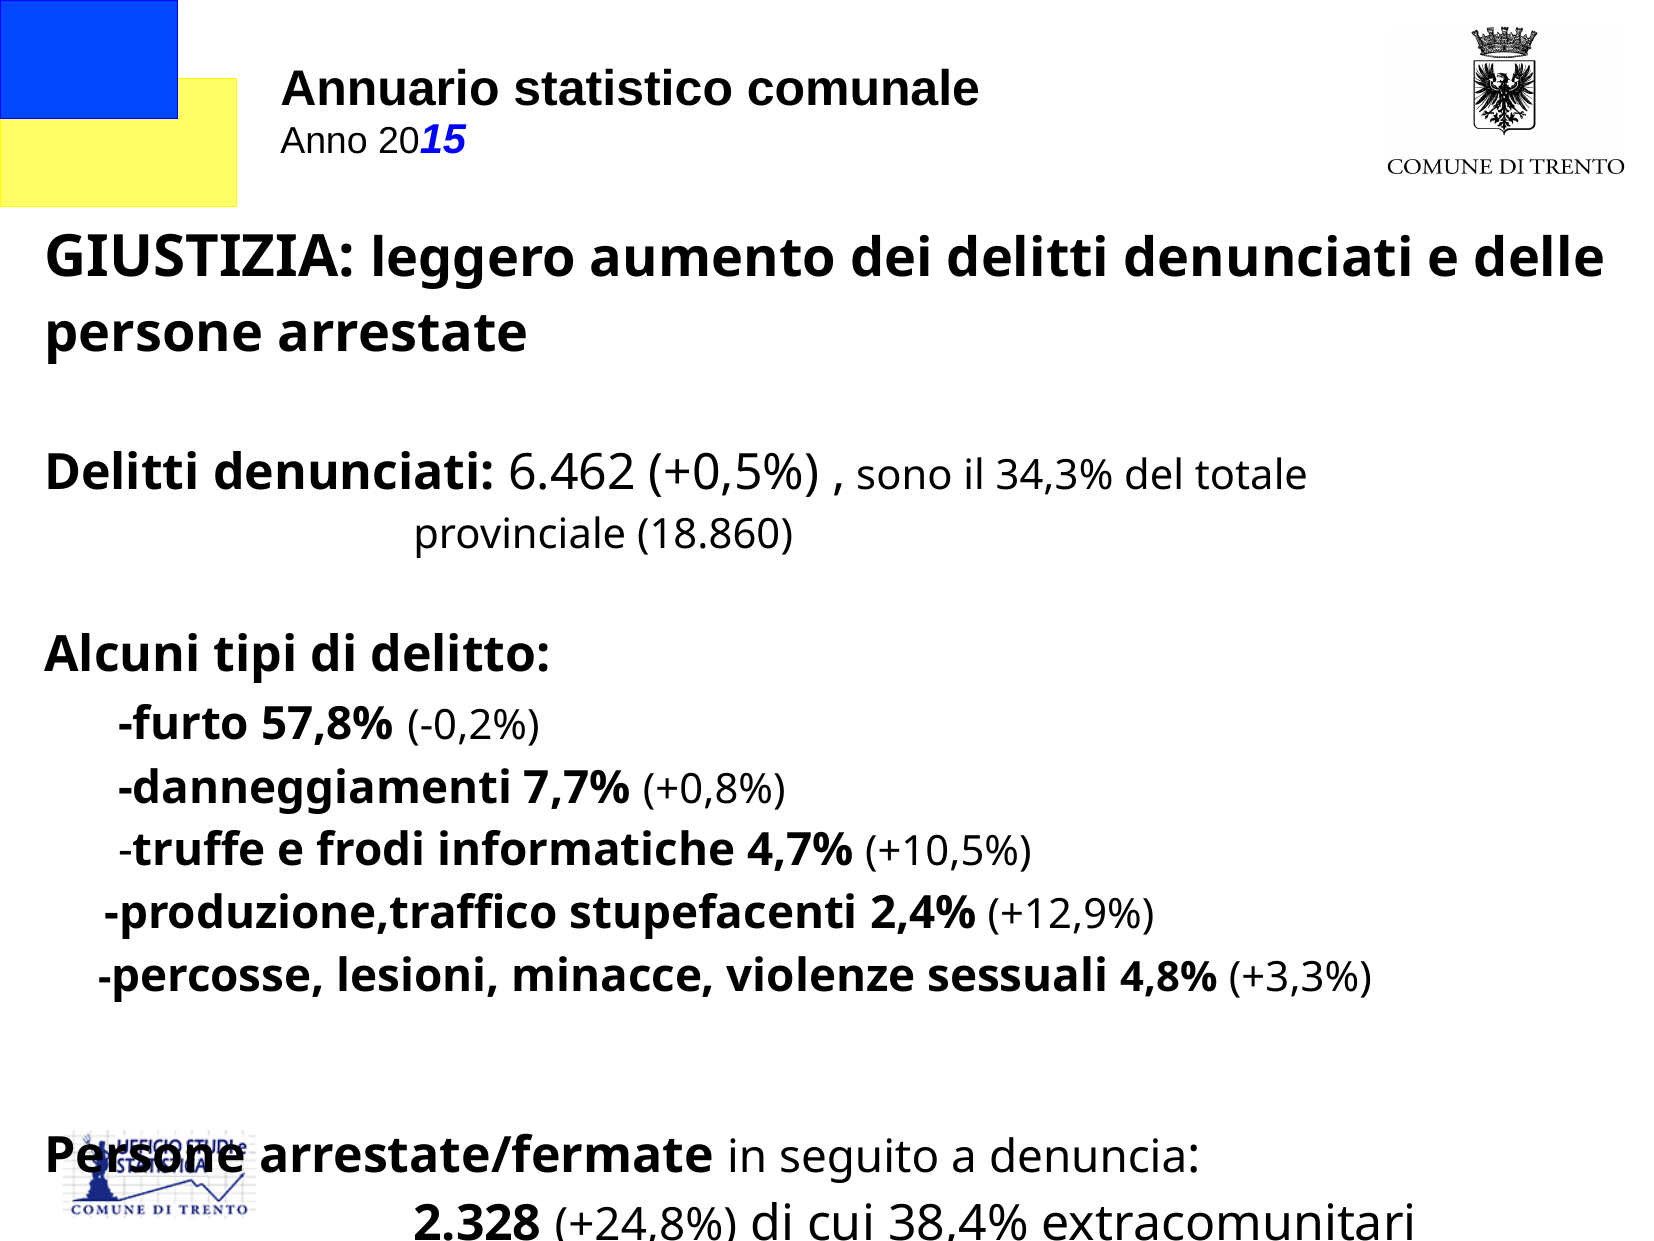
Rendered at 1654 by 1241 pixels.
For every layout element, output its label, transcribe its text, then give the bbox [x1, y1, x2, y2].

text_box [0, 0, 237, 207]
text_box GIUSTIZIA: leggero aumento dei delitti denunciati e delle persone arrestate Delitti denunciati: 6.462 (+0,5%) , sono il 34,3% del totale provinciale (18.860) Alcuni tipi di delitto: -furto 57,8% (-0,2%) -danneggiamenti 7,7% (+0,8%) -truffe e frodi informatiche 4,7% (+10,5%) -produzione,traffico stupefacenti 2,4% (+12,9%) -percosse, lesioni, minacce, violenze sessuali 4,8% (+3,3%) Persone arrestate/fermate in seguito a denuncia: 2.328 (+24,8%) di cui 38,4% extracomunitari 36,0% degli arrestati/fermati in provincia (6.458) [29, 206, 1654, 1241]
text_box Annuario statistico comunale Anno 2015 [265, 53, 1241, 178]
